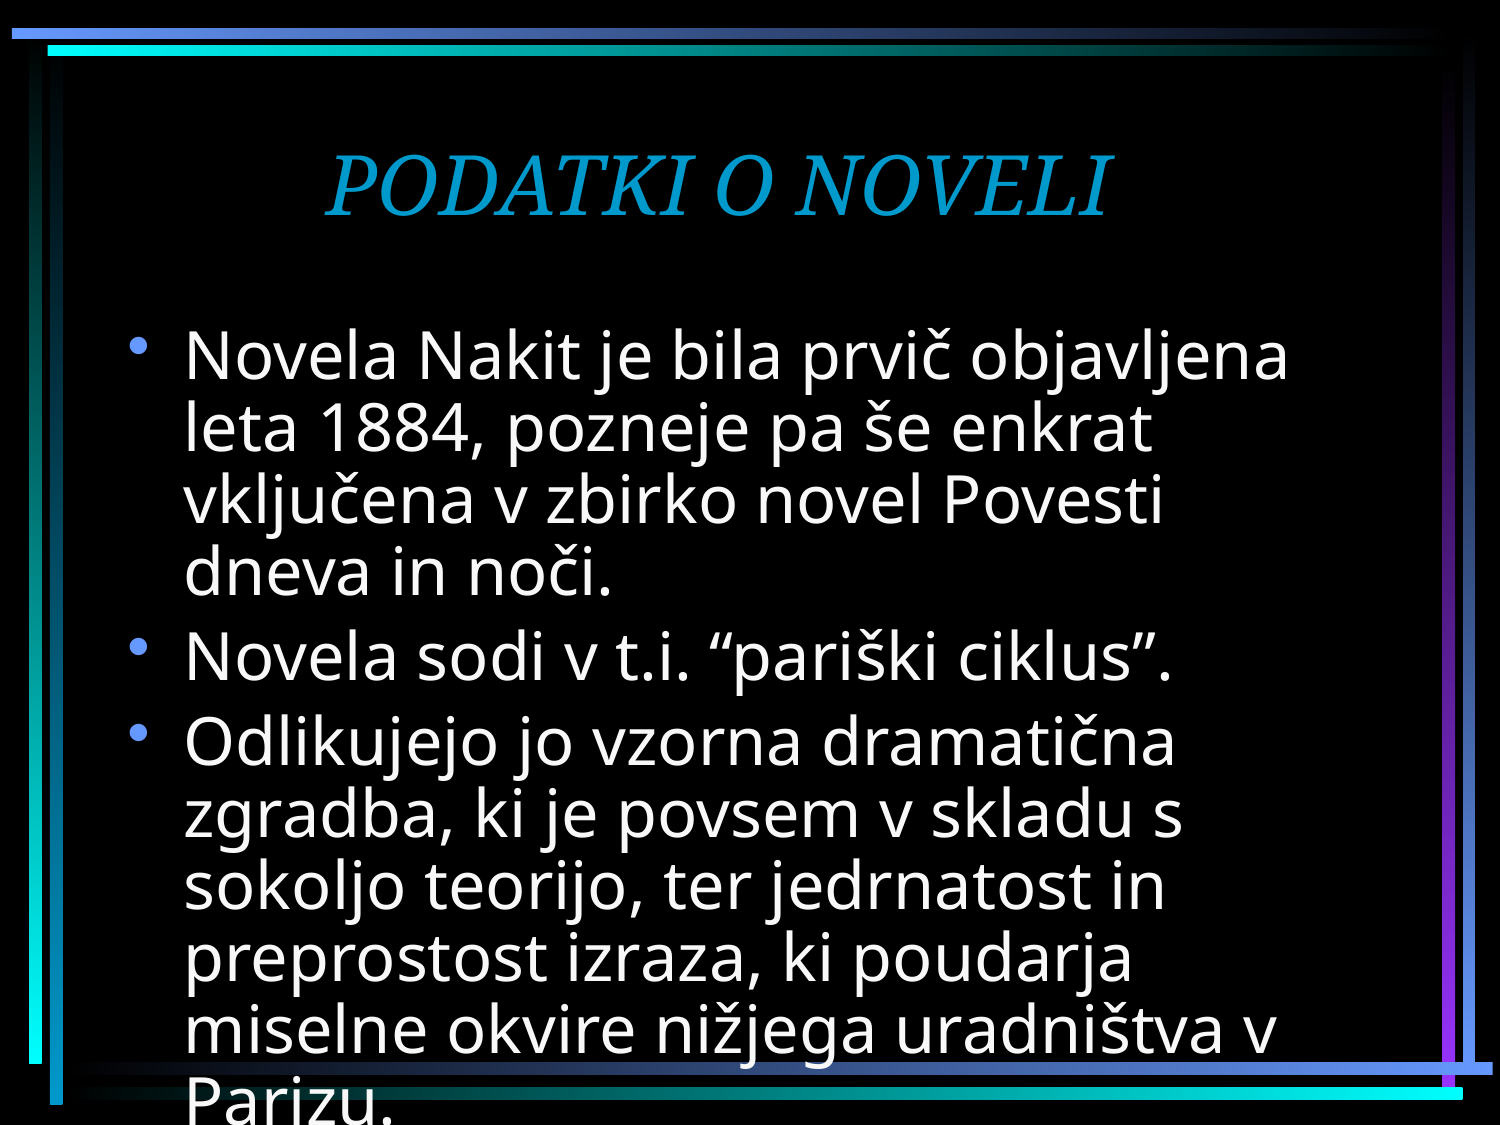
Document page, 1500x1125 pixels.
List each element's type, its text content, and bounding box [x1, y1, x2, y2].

list Novela Nakit je bila prvič objavljena leta 1884, pozneje pa še enkrat vključena v zbirko novel Povesti dneva in noči. Novela sodi v t.i. “pariški ciklus”. Odlikujejo jo vzorna dramatična zgradba, ki je povsem v skladu s sokoljo teorijo, ter jedrnatost in preprostost izraza, ki poudarja miselne okvire nižjega uradništva v Parizu. [112, 314, 1388, 1077]
title PODATKI O NOVELI [62, 124, 1375, 200]
